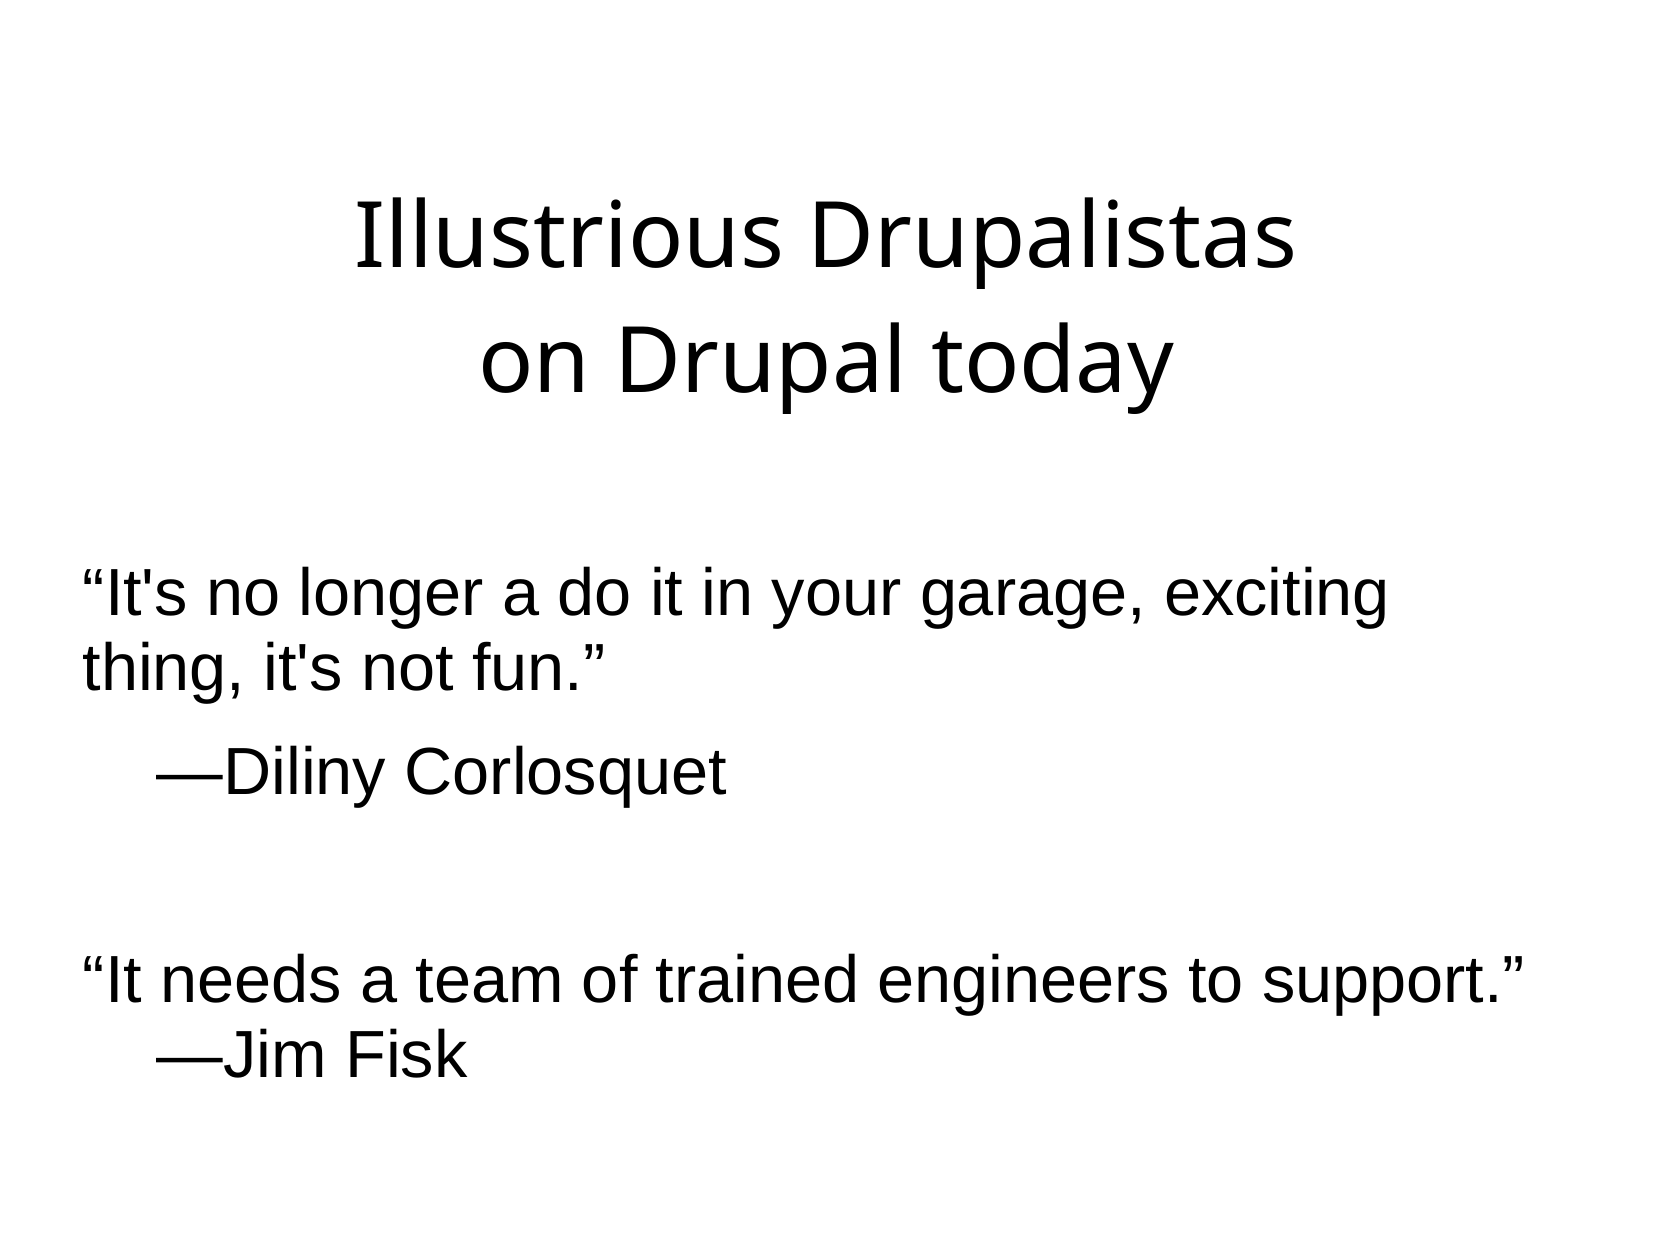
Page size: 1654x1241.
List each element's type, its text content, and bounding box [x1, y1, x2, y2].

list “It's no longer a do it in your garage, exciting thing, it's not fun.” —Diliny Corlosquet “It needs a team of trained engineers to support.” —Jim Fisk [82, 555, 1571, 1171]
title Illustrious Drupalistas on Drupal today [82, 189, 1571, 400]
